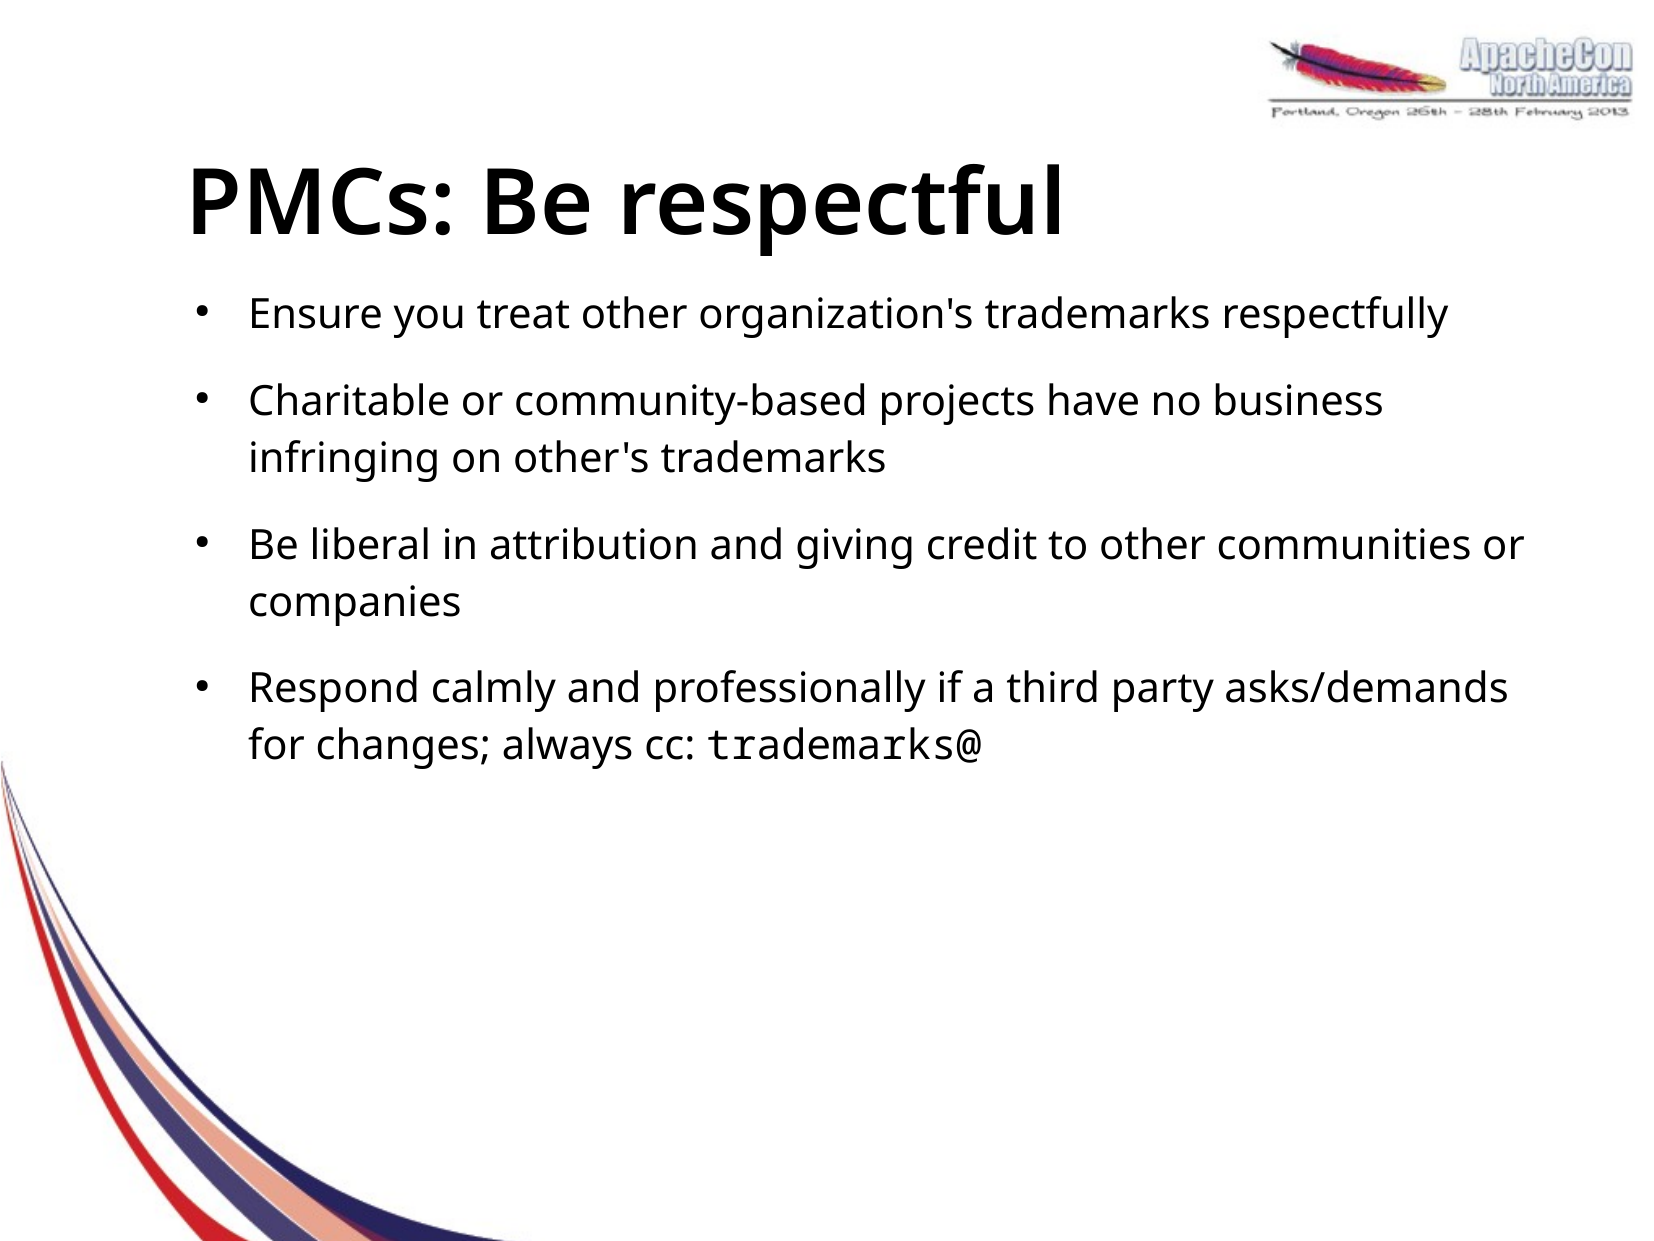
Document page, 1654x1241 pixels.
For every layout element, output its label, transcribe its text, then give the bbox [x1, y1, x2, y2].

picture [0, 0, 1654, 1241]
title PMCs: Be respectful [177, 134, 1536, 262]
list Ensure you treat other organization's trademarks respectfully Charitable or community-based projects have no business infringing on other's trademarks Be liberal in attribution and giving credit to other communities or companies Respond calmly and professionally if a third party asks/demands for changes; always cc: trademarks@ [177, 283, 1536, 1004]
